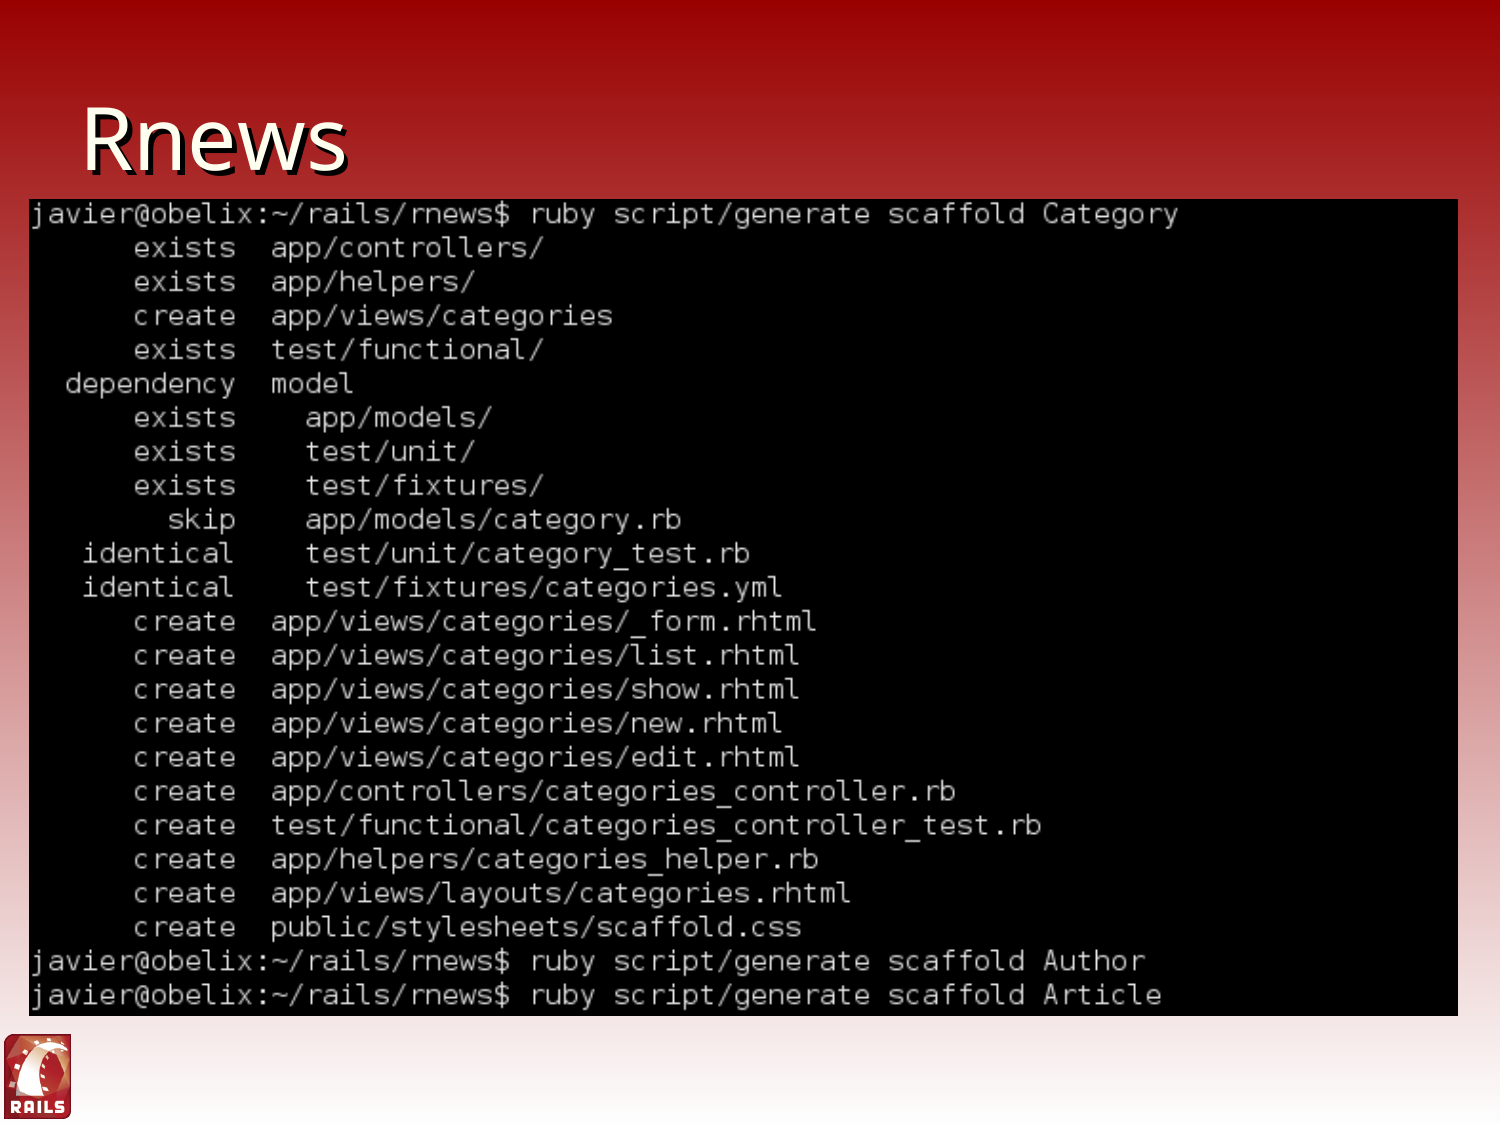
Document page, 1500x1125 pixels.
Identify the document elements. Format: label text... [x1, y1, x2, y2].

picture [4, 1034, 71, 1119]
title Rnews [64, 43, 1317, 199]
picture [29, 199, 1458, 1016]
